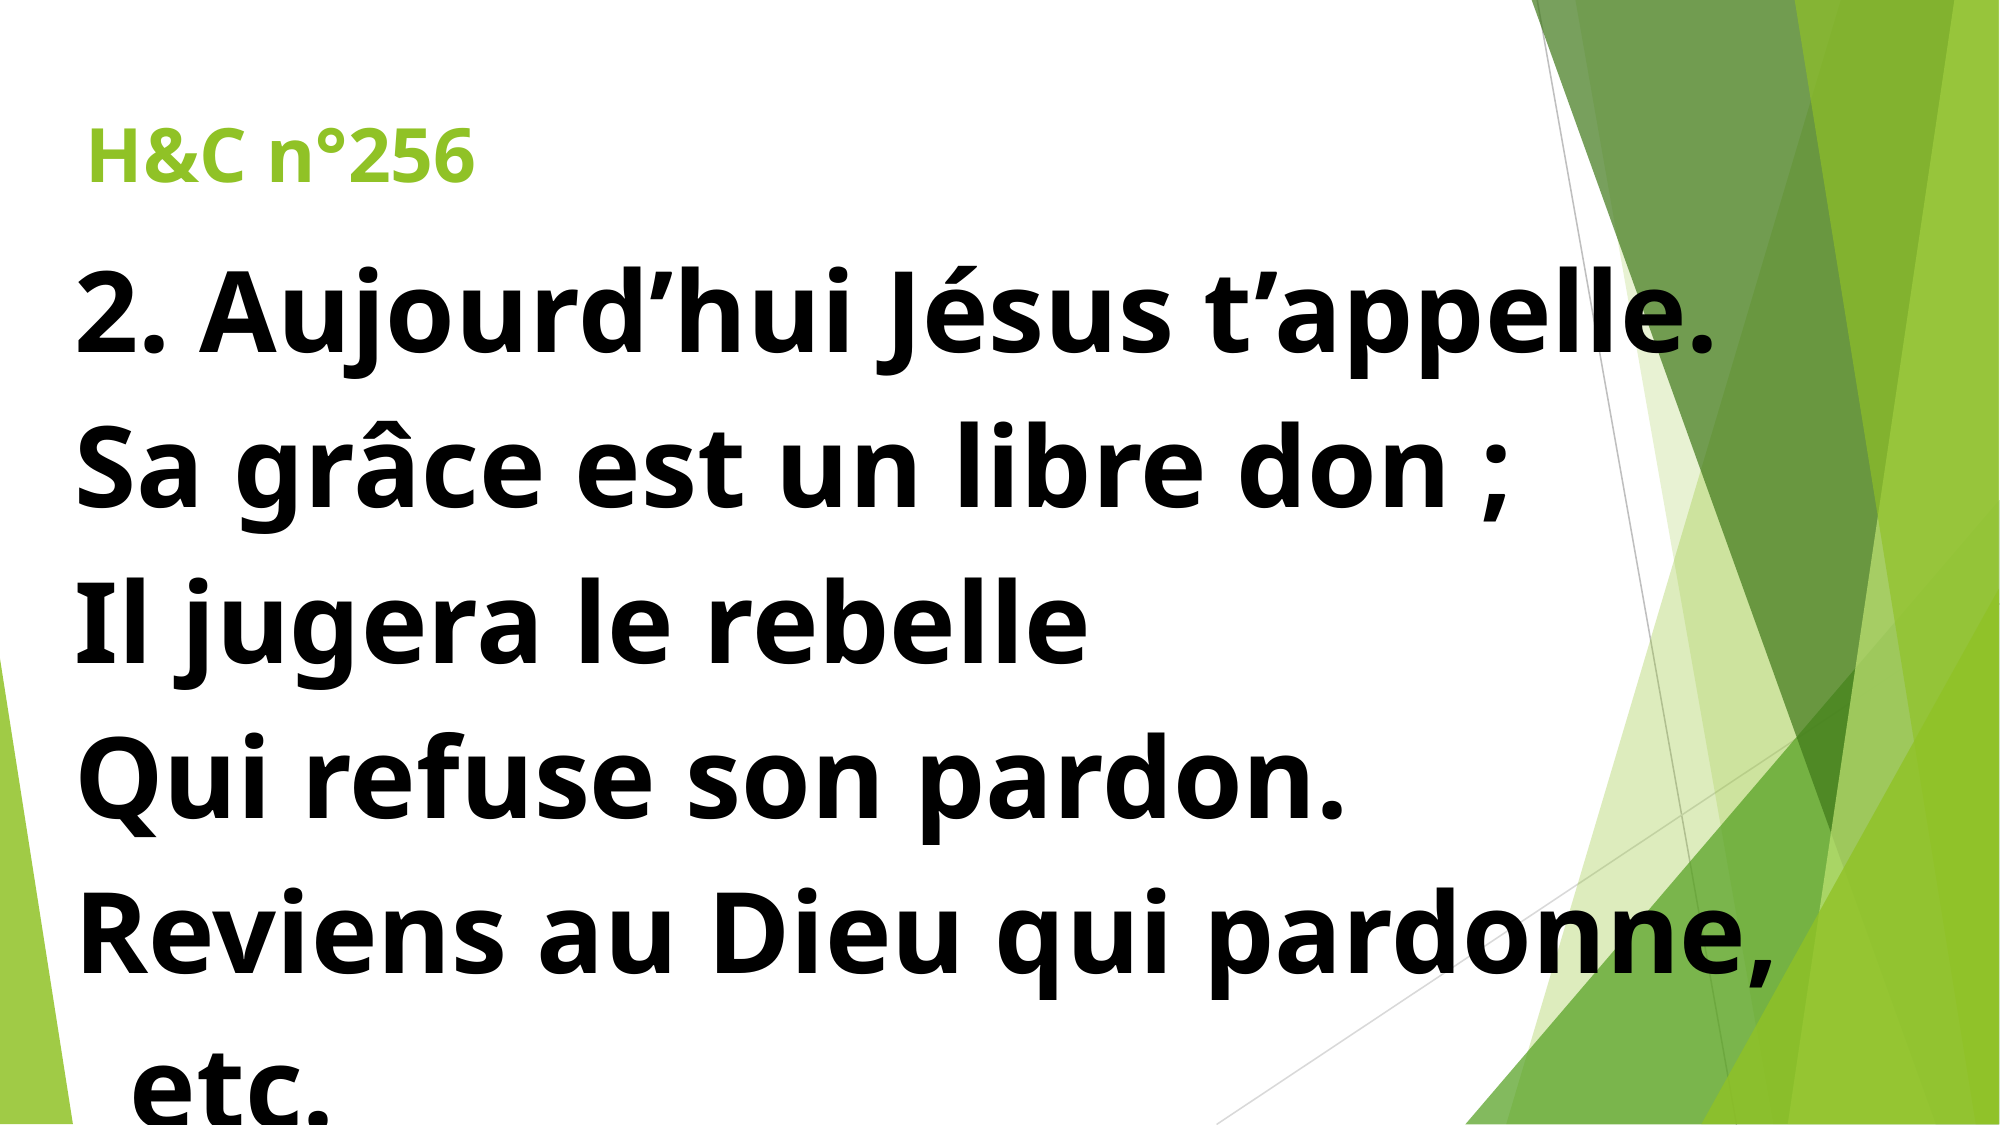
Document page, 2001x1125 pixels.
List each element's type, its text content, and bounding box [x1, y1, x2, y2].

text_box 2. Aujourd’hui Jésus t’appelle. Sa grâce est un libre don ; Il jugera le rebelle Qui refuse son pardon. Reviens au Dieu qui pardonne, etc. [59, 212, 1949, 1063]
text_box H&C n°256 [70, 99, 1522, 212]
